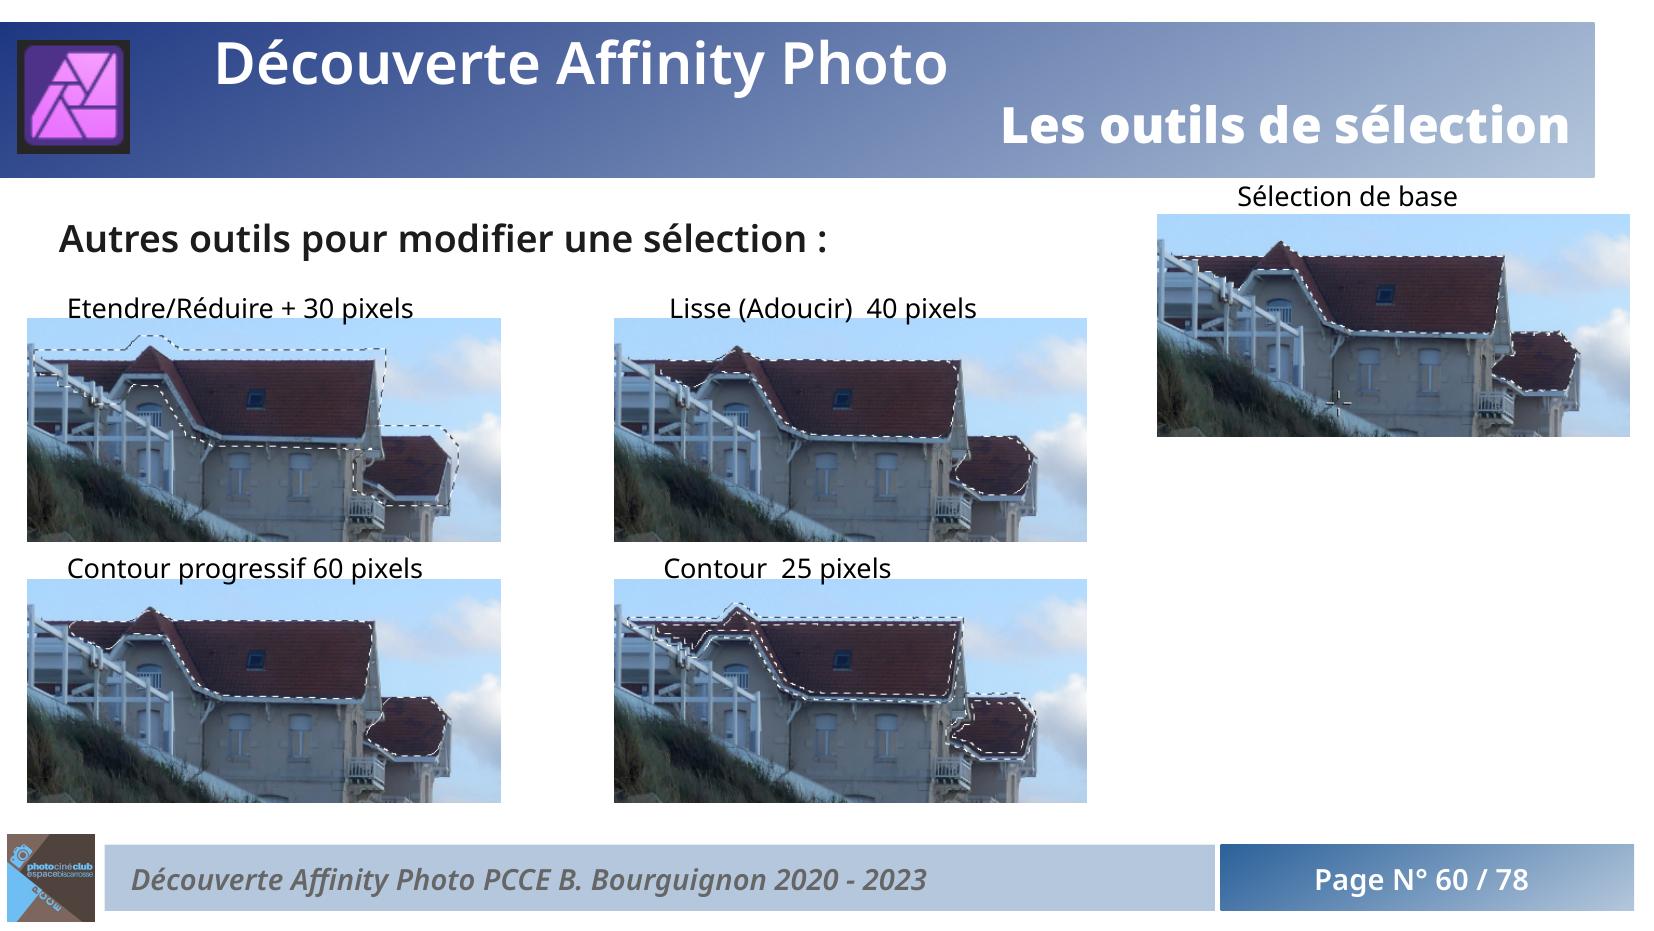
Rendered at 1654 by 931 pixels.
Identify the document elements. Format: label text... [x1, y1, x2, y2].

picture [1157, 214, 1630, 438]
picture [27, 579, 501, 803]
picture [614, 318, 1087, 542]
text_box Etendre/Réduire + 30 pixels [52, 282, 397, 331]
picture [17, 40, 130, 154]
text_box Lisse (Adoucir) 40 pixels [654, 282, 966, 331]
text_box Contour progressif 60 pixels [52, 542, 404, 591]
title Les outils de sélection [874, 47, 1571, 158]
text_box Contour 25 pixels [648, 542, 884, 591]
picture [27, 318, 501, 542]
text_box Sélection de base [1222, 169, 1455, 219]
list Autres outils pour modifier une sélection : [59, 212, 1565, 820]
picture [614, 579, 1087, 803]
picture [7, 834, 95, 922]
